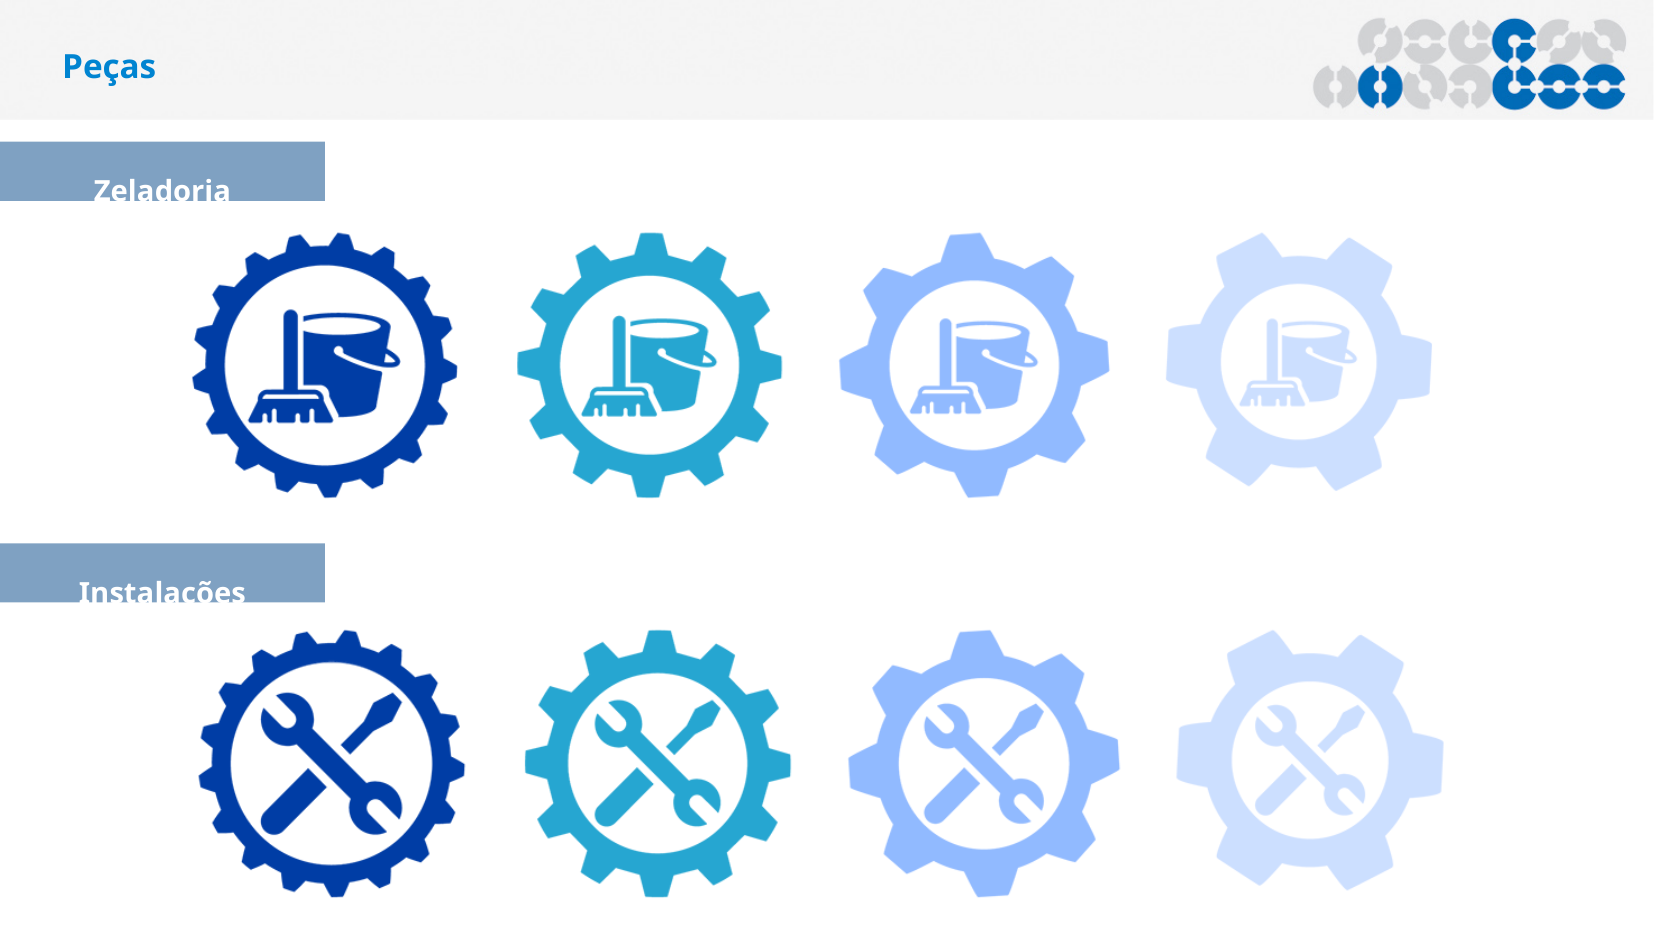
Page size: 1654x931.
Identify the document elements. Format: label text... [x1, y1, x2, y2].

picture [0, 0, 1654, 931]
text_box Peças [47, 35, 1300, 102]
text_box Zeladoria [0, 143, 325, 198]
text_box Instalações [0, 544, 325, 600]
